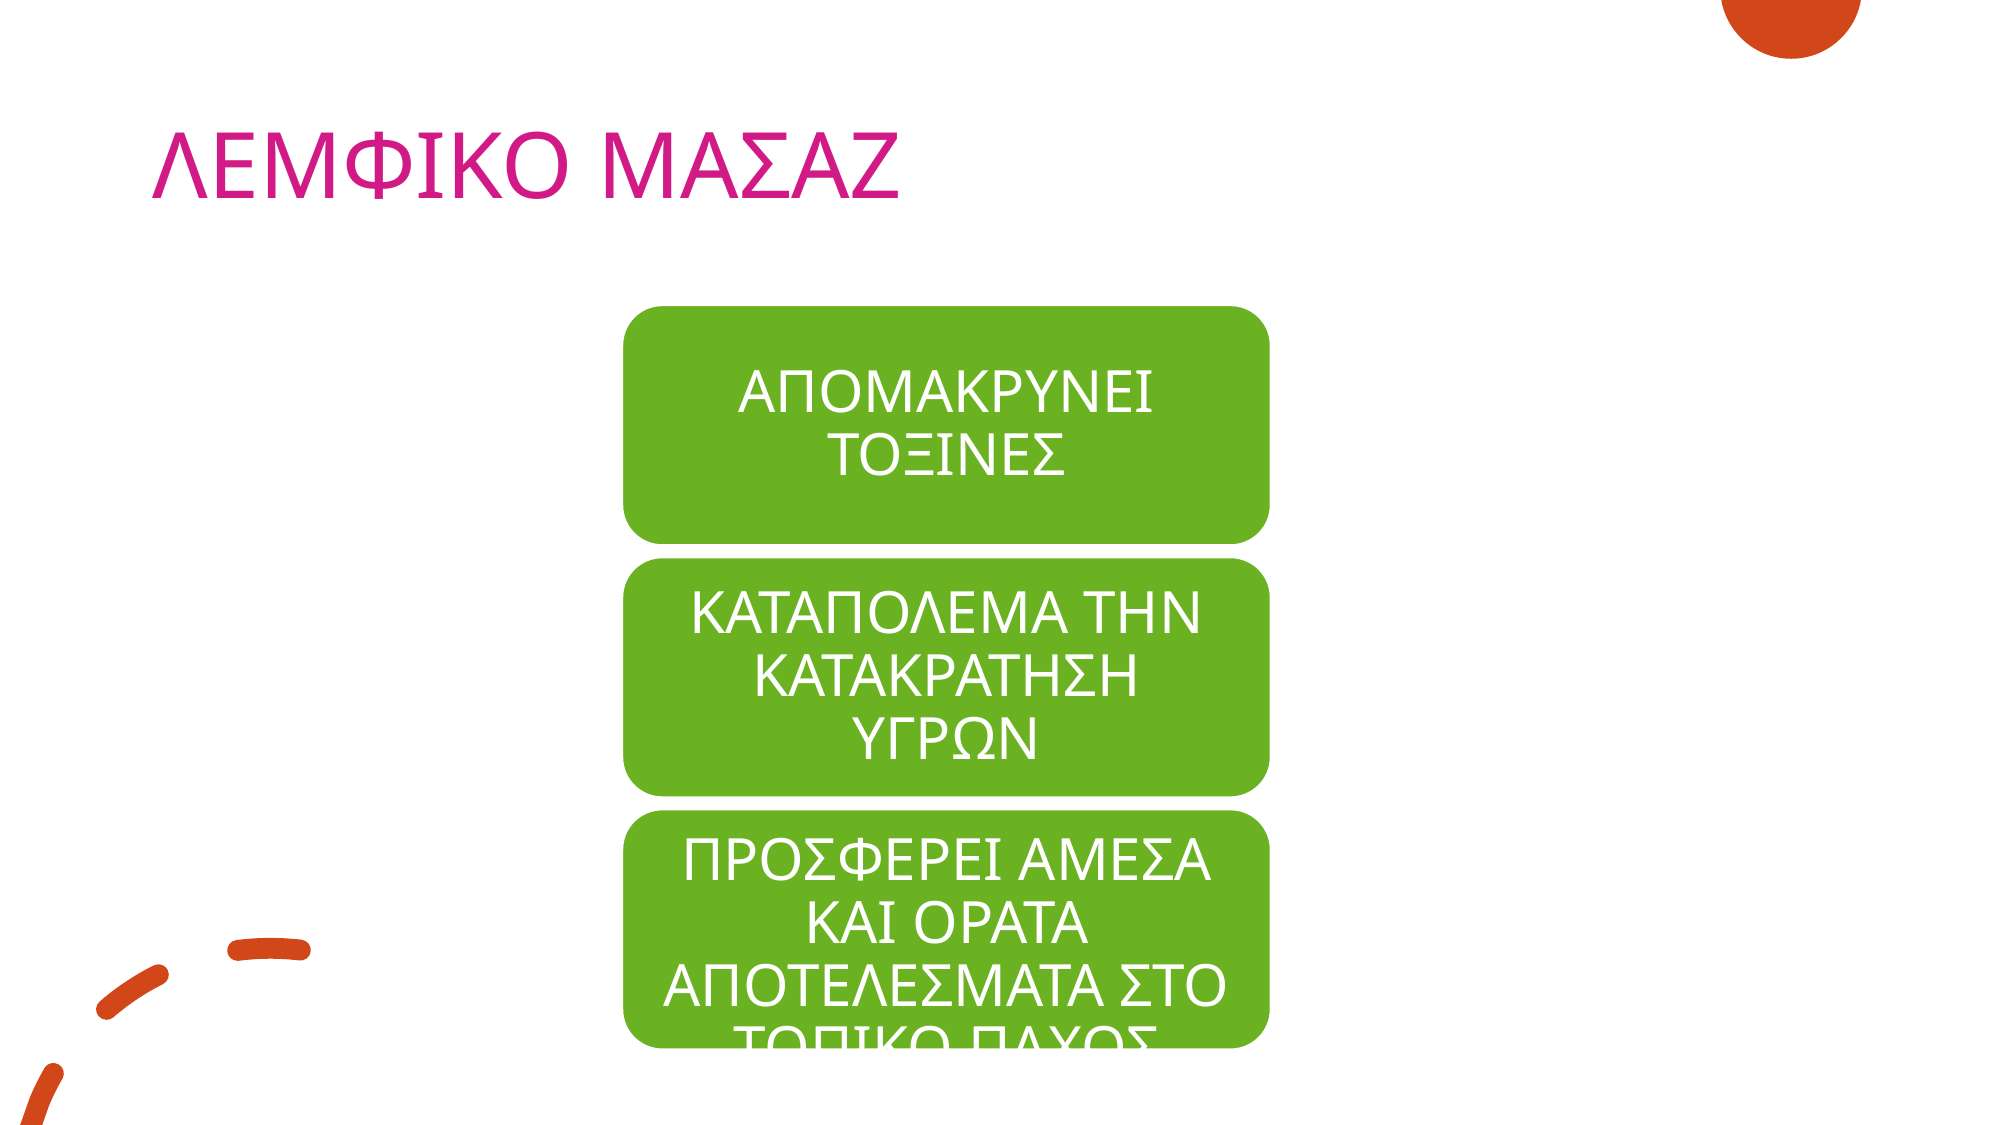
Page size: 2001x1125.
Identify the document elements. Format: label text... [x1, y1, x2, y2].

text_box ΚΑΤΑΠΟΛΕΜΑ ΤΗΝ ΚΑΤΑΚΡΑΤΗΣΗ ΥΓΡΩΝ [622, 557, 1271, 798]
text_box ΠΡΟΣΦΕΡΕΙ ΑΜΕΣΑ ΚΑΙ ΟΡΑΤΑ ΑΠΟΤΕΛΕΣΜΑΤΑ ΣΤΟ ΤΟΠΙΚΟ ΠΑΧΟΣ [622, 809, 1271, 1050]
text_box ΑΠΟΜΑΚΡΥΝΕΙ ΤΟΞΙΝΕΣ [622, 305, 1271, 546]
title ΛΕΜΦΙΚΟ ΜΑΣΑΖ [137, 59, 1153, 278]
